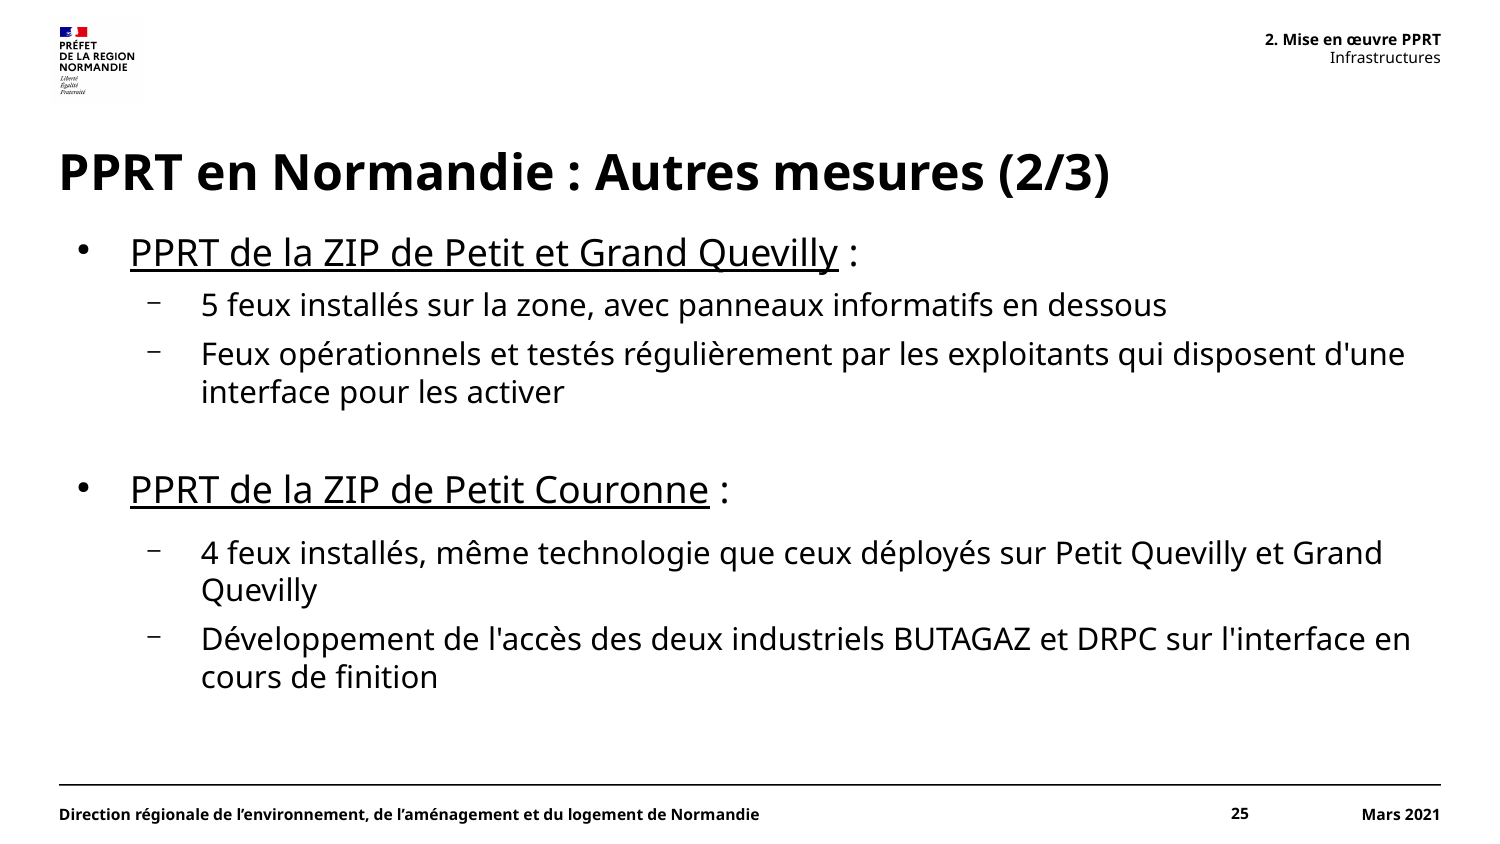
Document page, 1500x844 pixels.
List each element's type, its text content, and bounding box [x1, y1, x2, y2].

slide_number <numéro> [1027, 784, 1249, 844]
title PPRT en Normandie : Autres mesures (2/3) [59, 147, 1441, 266]
picture [50, 17, 144, 104]
slide_number Mars 2021 [1249, 784, 1441, 844]
list PPRT de la ZIP de Petit et Grand Quevilly : 5 feux installés sur la zone, avec panneaux informatifs en dessous Feux opérationnels et testés régulièrement par les exploitants qui disposent d'une interface pour les activer PPRT de la ZIP de Petit Couronne : 4 feux installés, même technologie que ceux déployés sur Petit Quevilly et Grand Quevilly Développement de l'accès des deux industriels BUTAGAZ et DRPC sur l'interface en cours de finition [59, 228, 1454, 724]
footer Direction régionale de l’environnement, de l’aménagement et du logement de Normandie [59, 784, 1027, 844]
list Mise en œuvre PPRT Infrastructures [543, 29, 1441, 89]
